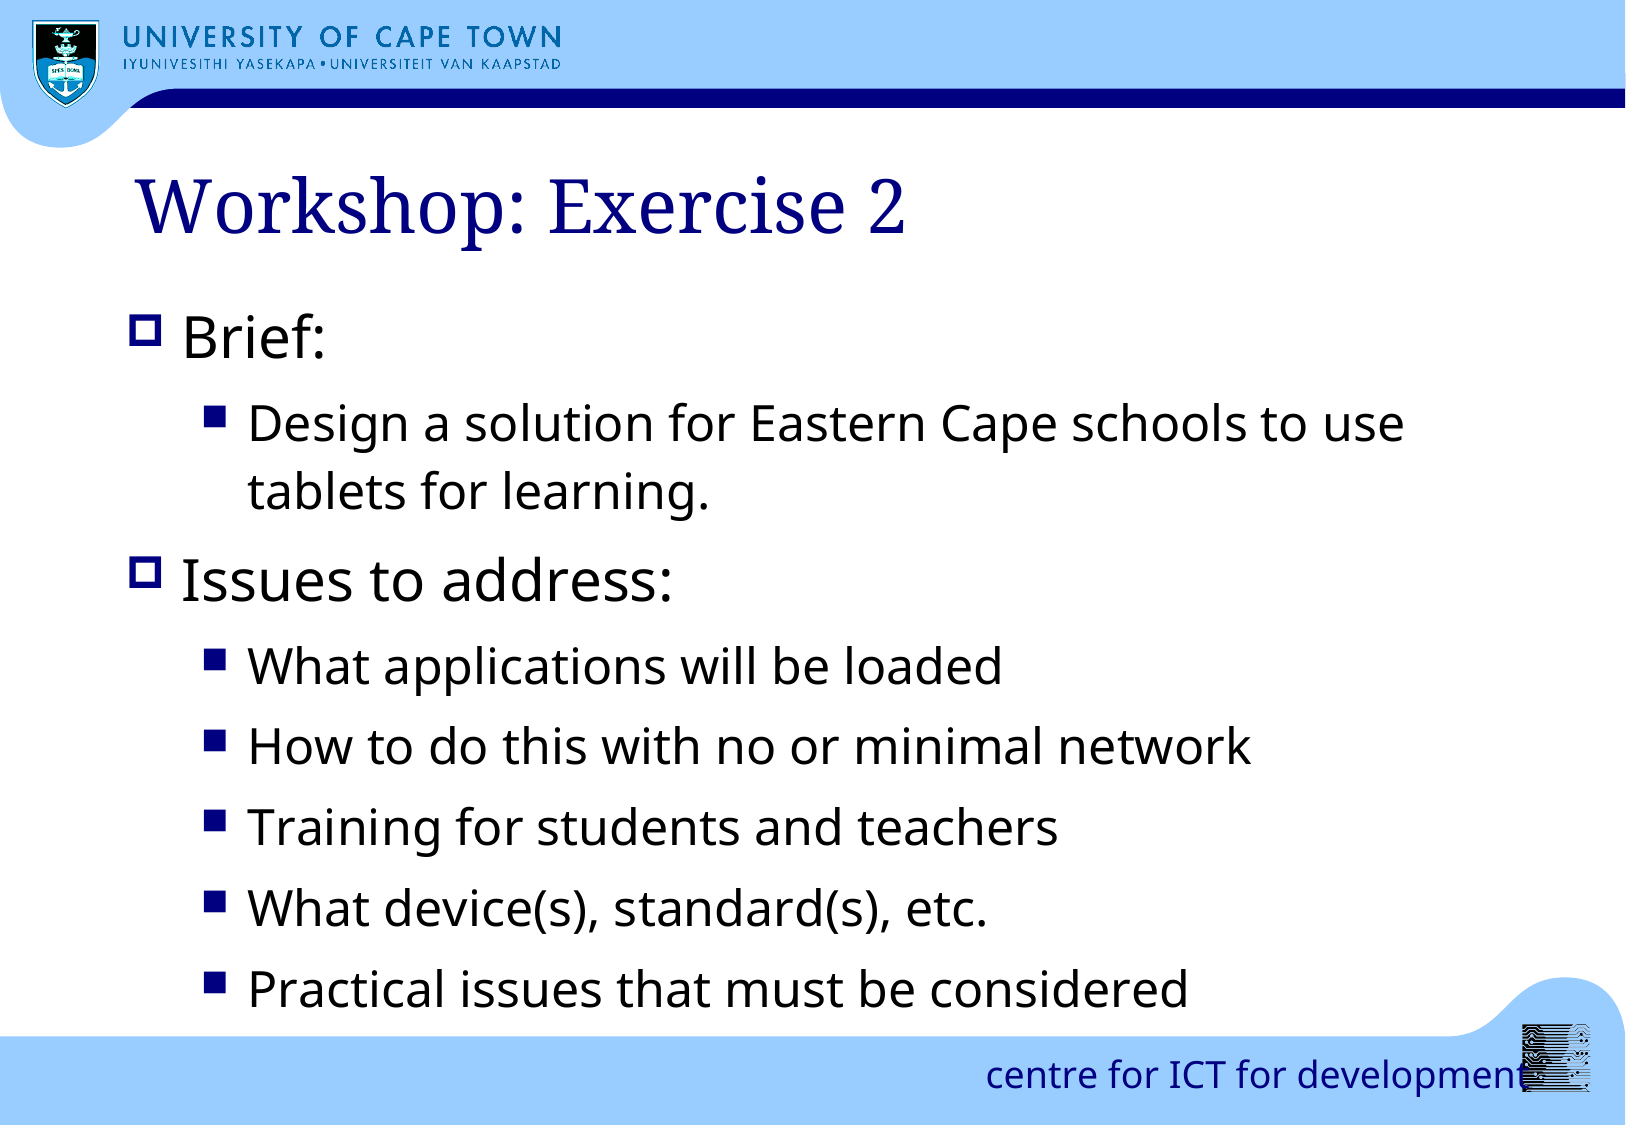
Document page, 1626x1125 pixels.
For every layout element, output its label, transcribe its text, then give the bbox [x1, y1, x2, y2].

picture [32, 20, 100, 109]
picture [120, 23, 563, 71]
title Workshop: Exercise 2 [134, 140, 1571, 268]
list Brief: Design a solution for Eastern Cape schools to use tablets for learning. Issues to address: What applications will be loaded How to do this with no or minimal network Training for students and teachers What device(s), standard(s), etc. Practical issues that must be considered [125, 296, 1570, 1039]
picture [1522, 1024, 1591, 1092]
